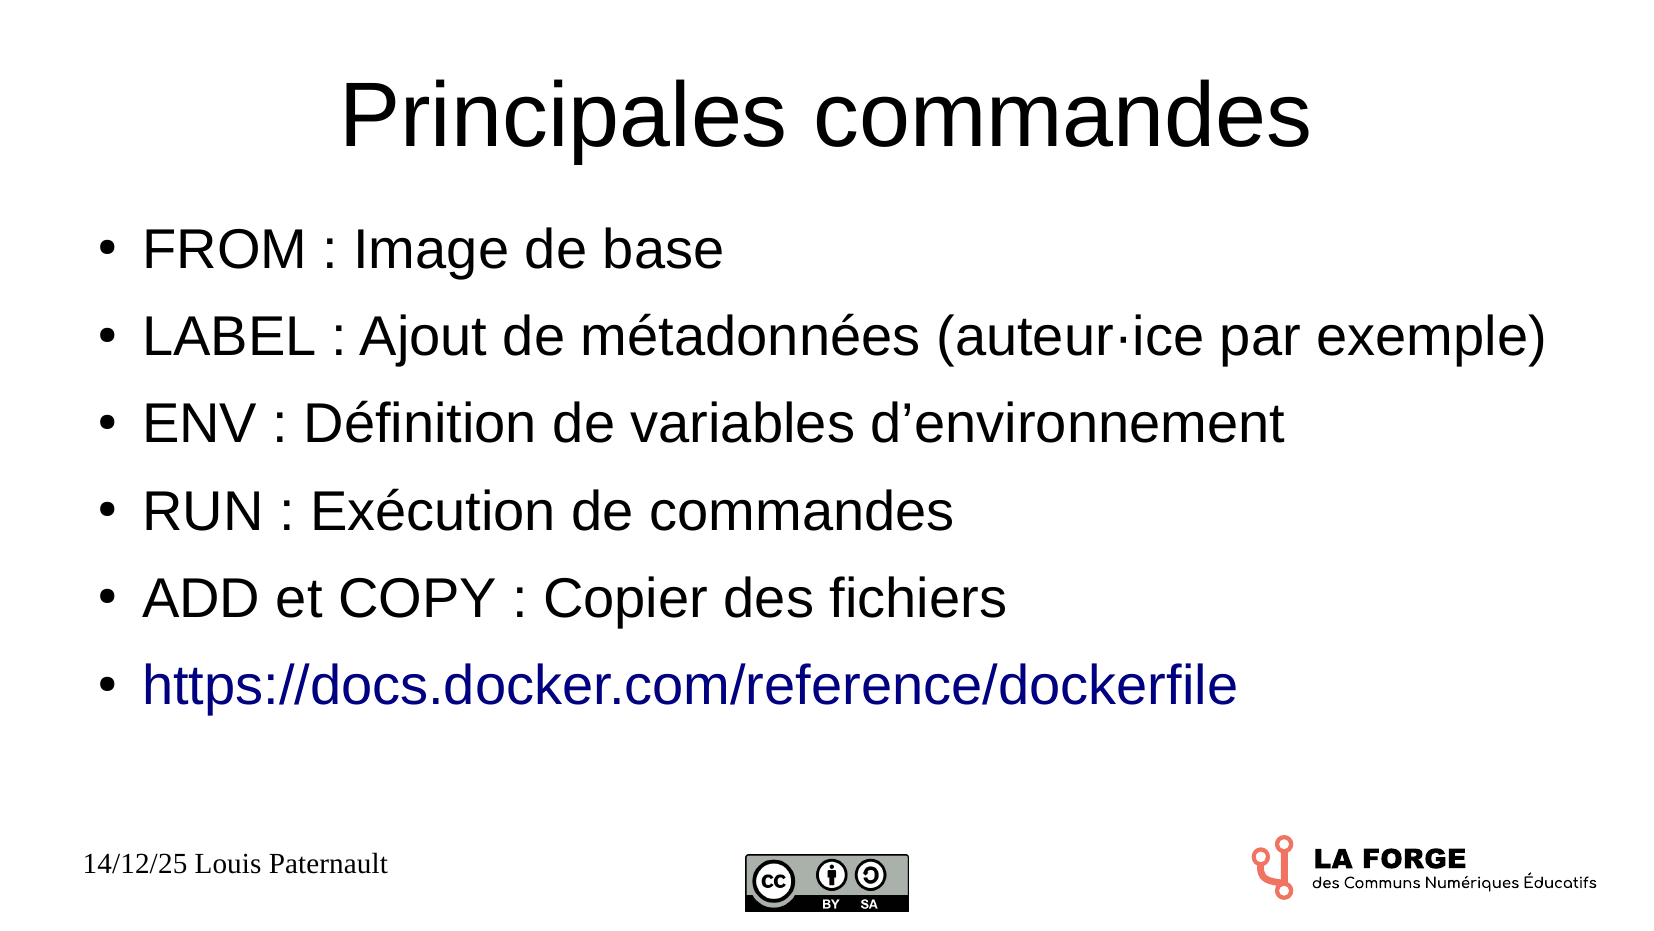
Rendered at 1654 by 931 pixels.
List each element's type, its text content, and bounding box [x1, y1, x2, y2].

title Principales commandes [82, 37, 1571, 193]
picture [745, 854, 909, 912]
list FROM : Image de base LABEL : Ajout de métadonnées (auteur·ice par exemple) ENV : Définition de variables d’environnement RUN : Exécution de commandes ADD et COPY : Copier des fichiers https://docs.docker.com/reference/dockerfile [82, 217, 1571, 758]
